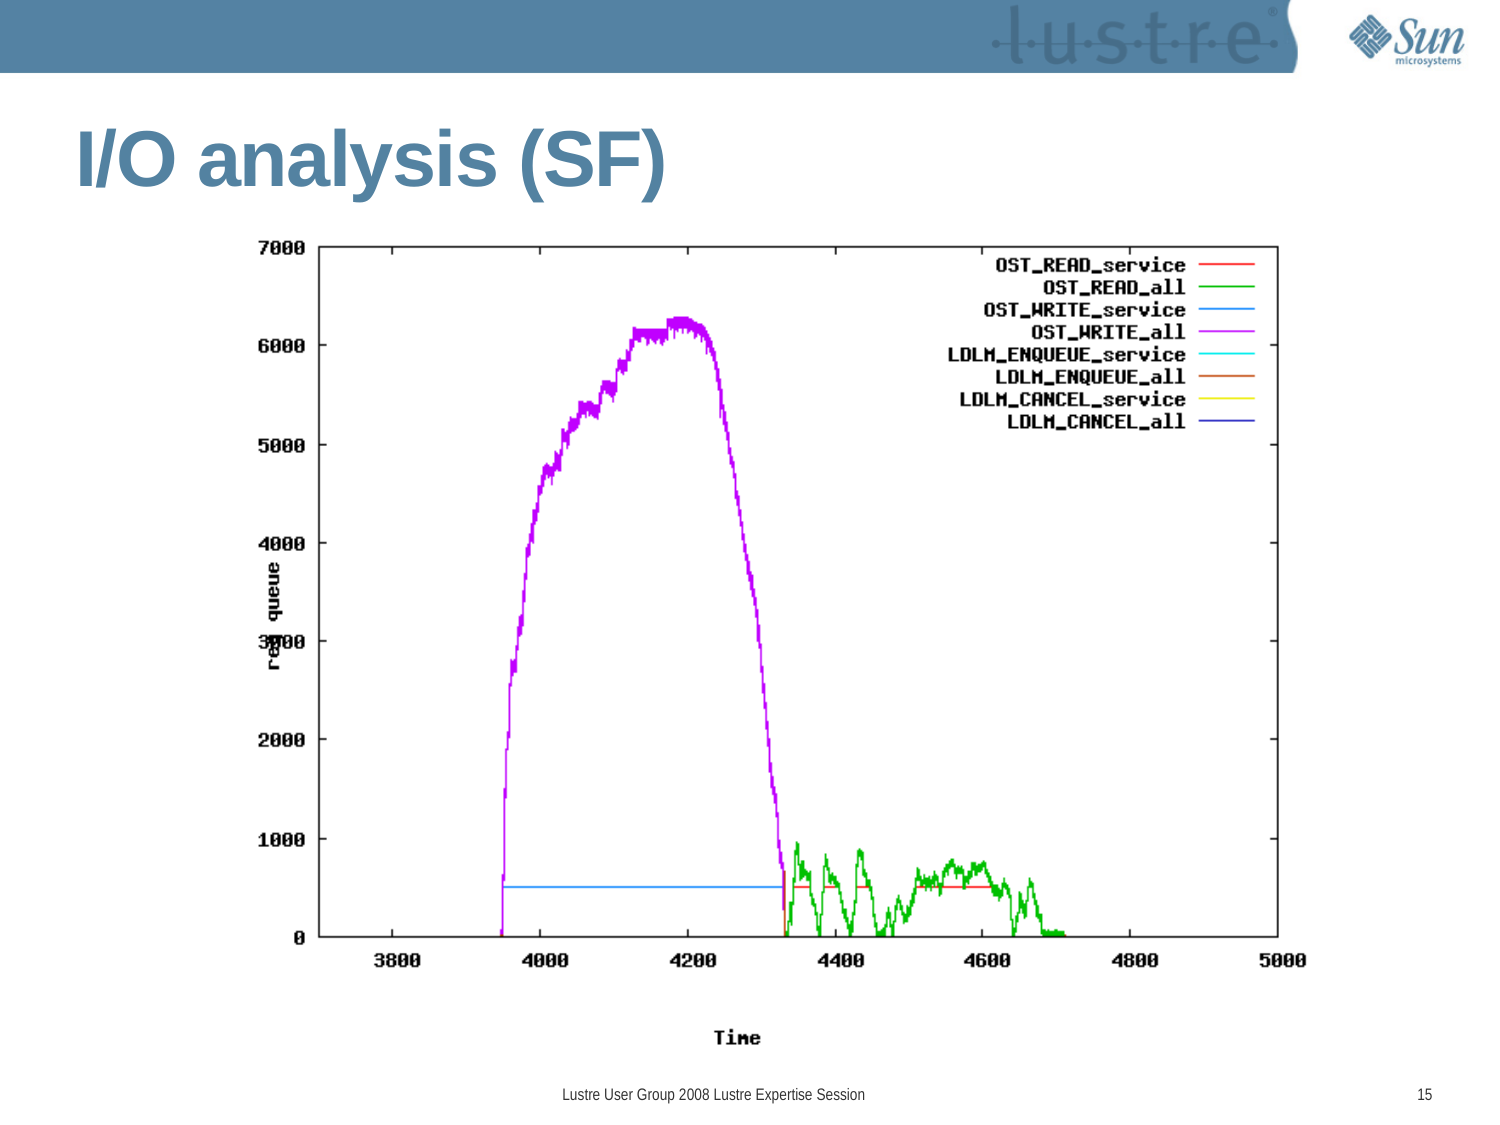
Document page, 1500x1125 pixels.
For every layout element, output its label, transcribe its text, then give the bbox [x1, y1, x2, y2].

picture [0, 0, 1500, 91]
title I/O analysis (SF) [75, 123, 1437, 227]
picture [225, 224, 1313, 1051]
